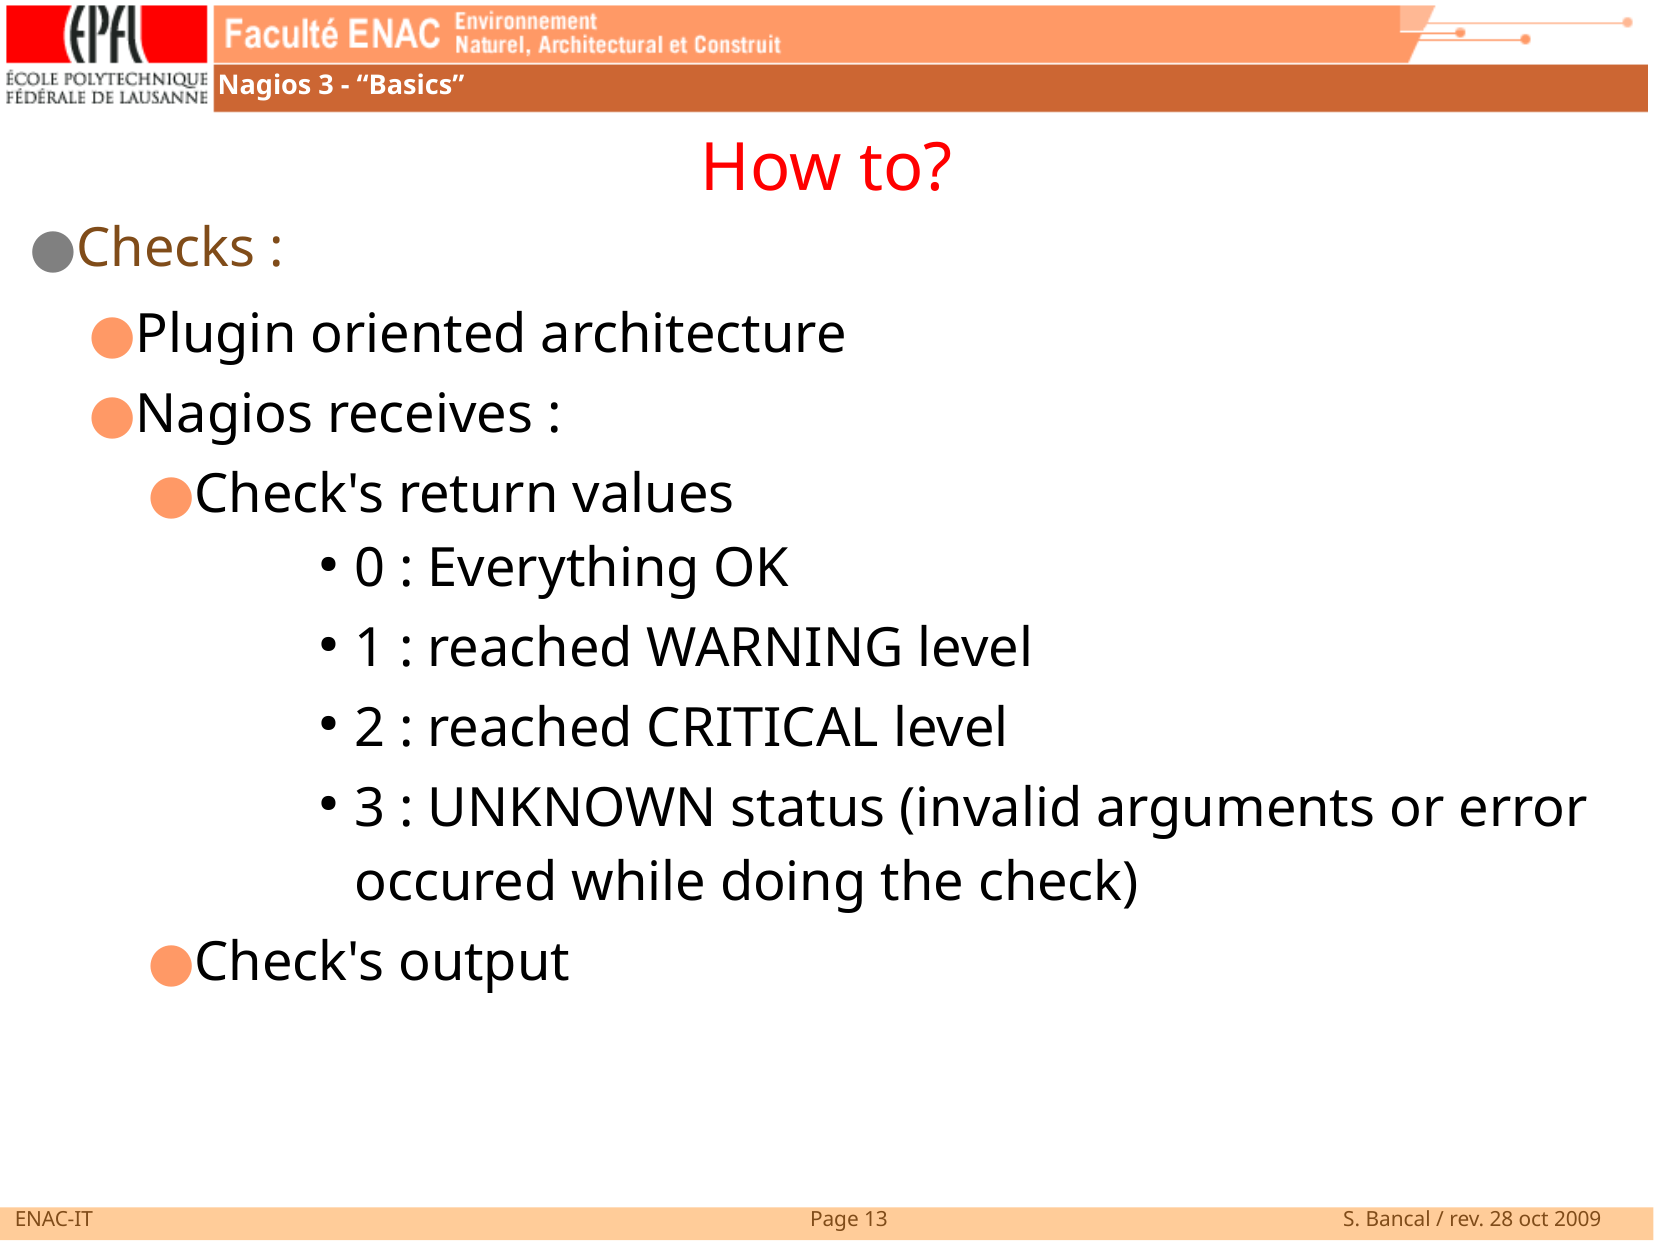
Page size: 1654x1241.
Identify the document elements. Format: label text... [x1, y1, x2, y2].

picture [0, 0, 1648, 114]
title How to? [0, 117, 1654, 208]
list Checks : Plugin oriented architecture Nagios receives : Check's return values 0 : Everything OK 1 : reached WARNING level 2 : reached CRITICAL level 3 : UNKNOWN status (invalid arguments or error occured while doing the check) Check's output [0, 208, 1654, 1188]
